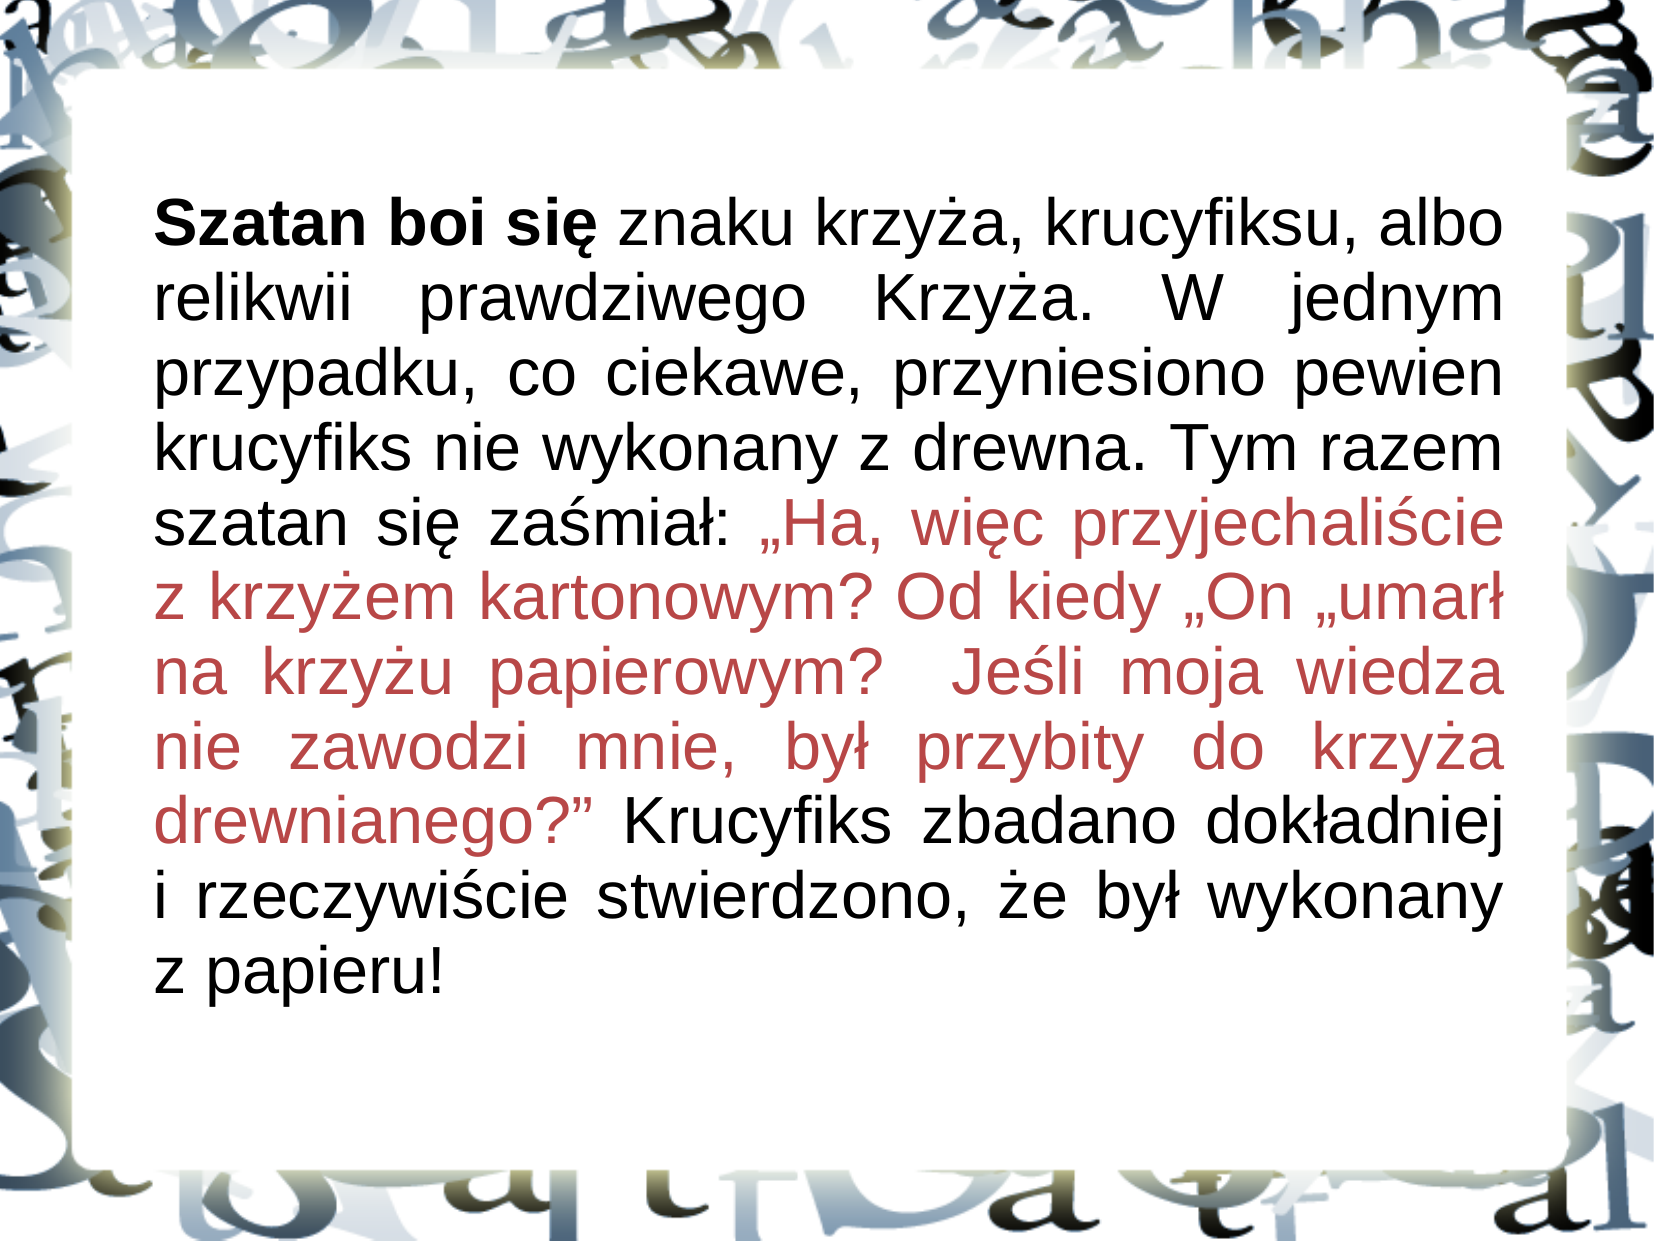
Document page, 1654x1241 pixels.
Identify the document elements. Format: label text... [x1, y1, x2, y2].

list Szatan boi się znaku krzyża, krucyfiksu, albo relikwii prawdziwego Krzyża. W jednym przypadku, co ciekawe, przyniesiono pewien krucyfiks nie wykonany z drewna. Tym razem szatan się zaśmiał: „Ha, więc przyjechaliście z krzyżem kartonowym? Od kiedy „On „umarł na krzyżu papierowym? Jeśli moja wiedza nie zawodzi mnie, był przybity do krzyża drewnianego?” Krucyfiks zbadano dokładniej i rzeczywiście stwierdzono, że był wykonany z papieru! [82, 185, 1506, 1008]
picture [0, 0, 1654, 1241]
